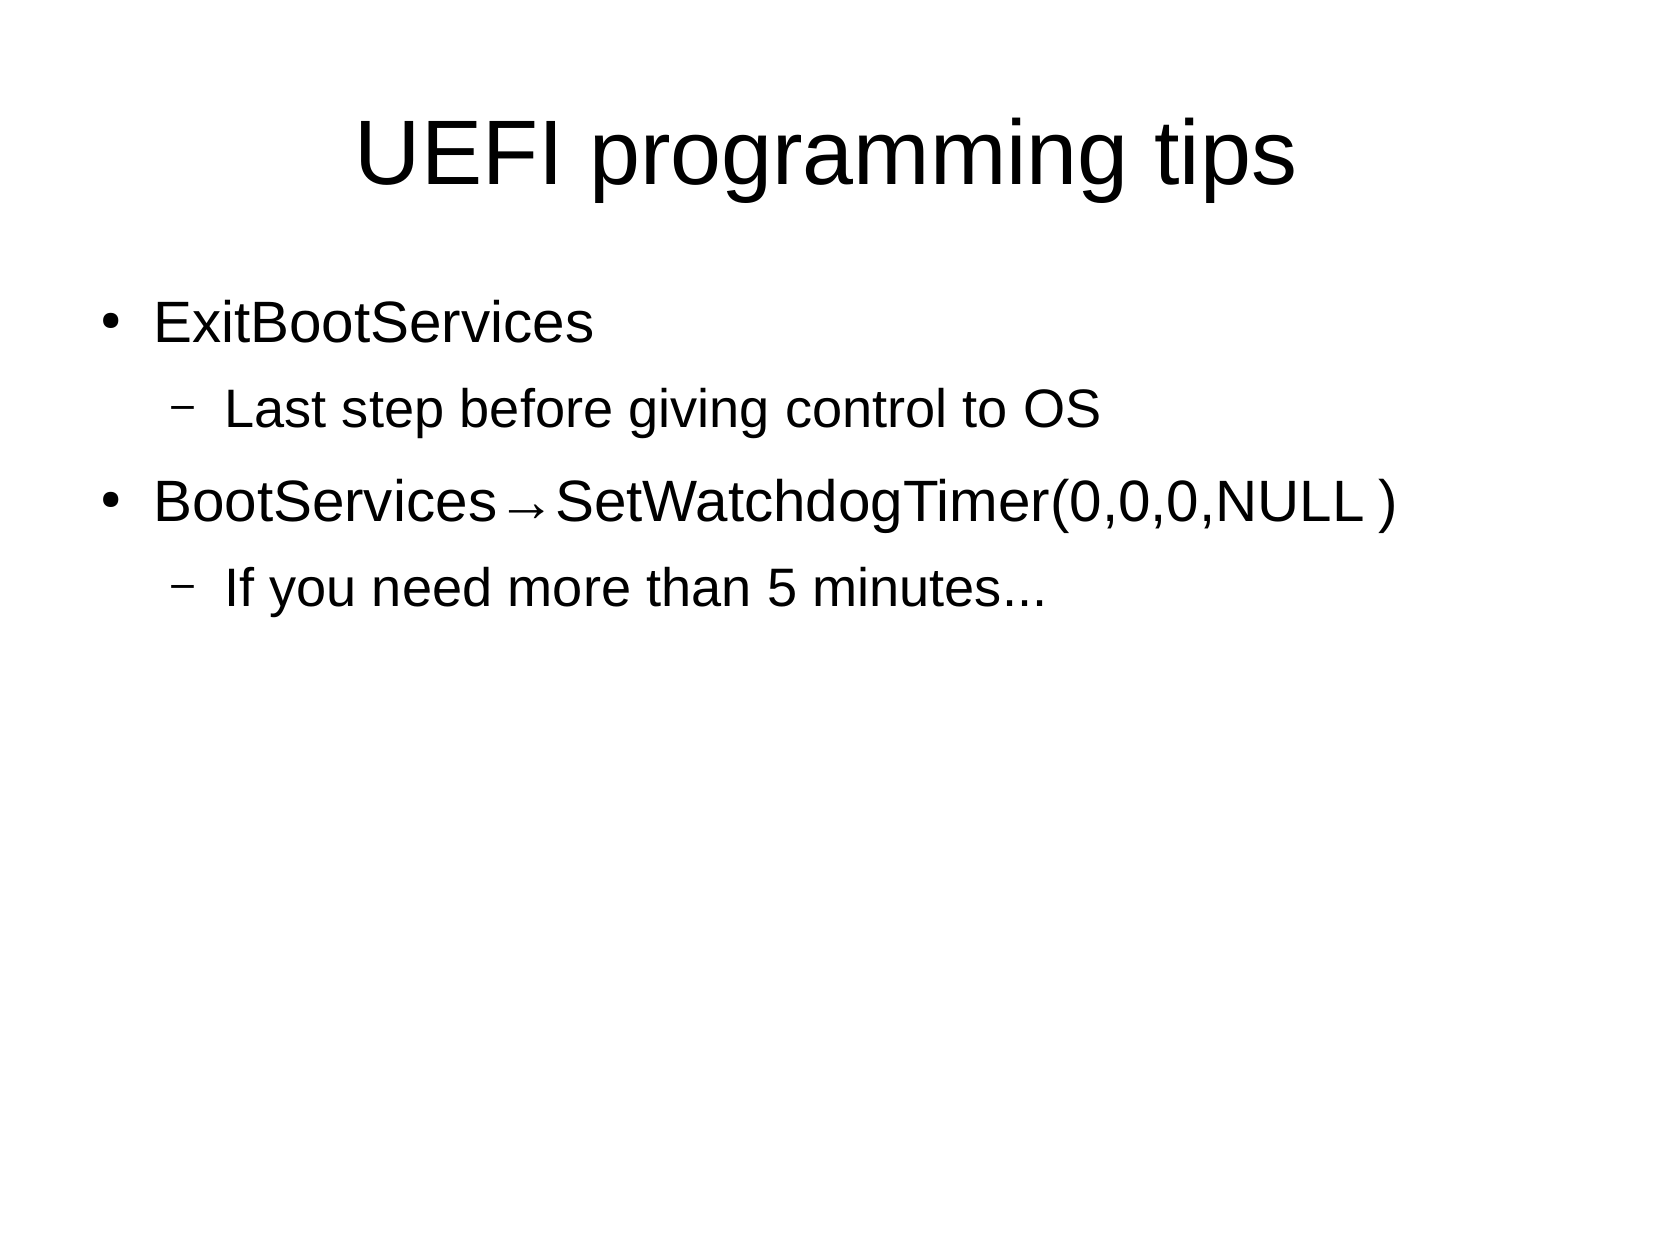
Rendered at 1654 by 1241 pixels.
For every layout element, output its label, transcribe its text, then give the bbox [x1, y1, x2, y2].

title UEFI programming tips [82, 49, 1571, 257]
list ExitBootServices Last step before giving control to OS BootServices→SetWatchdogTimer(0,0,0,NULL ) If you need more than 5 minutes... [82, 290, 1571, 1010]
